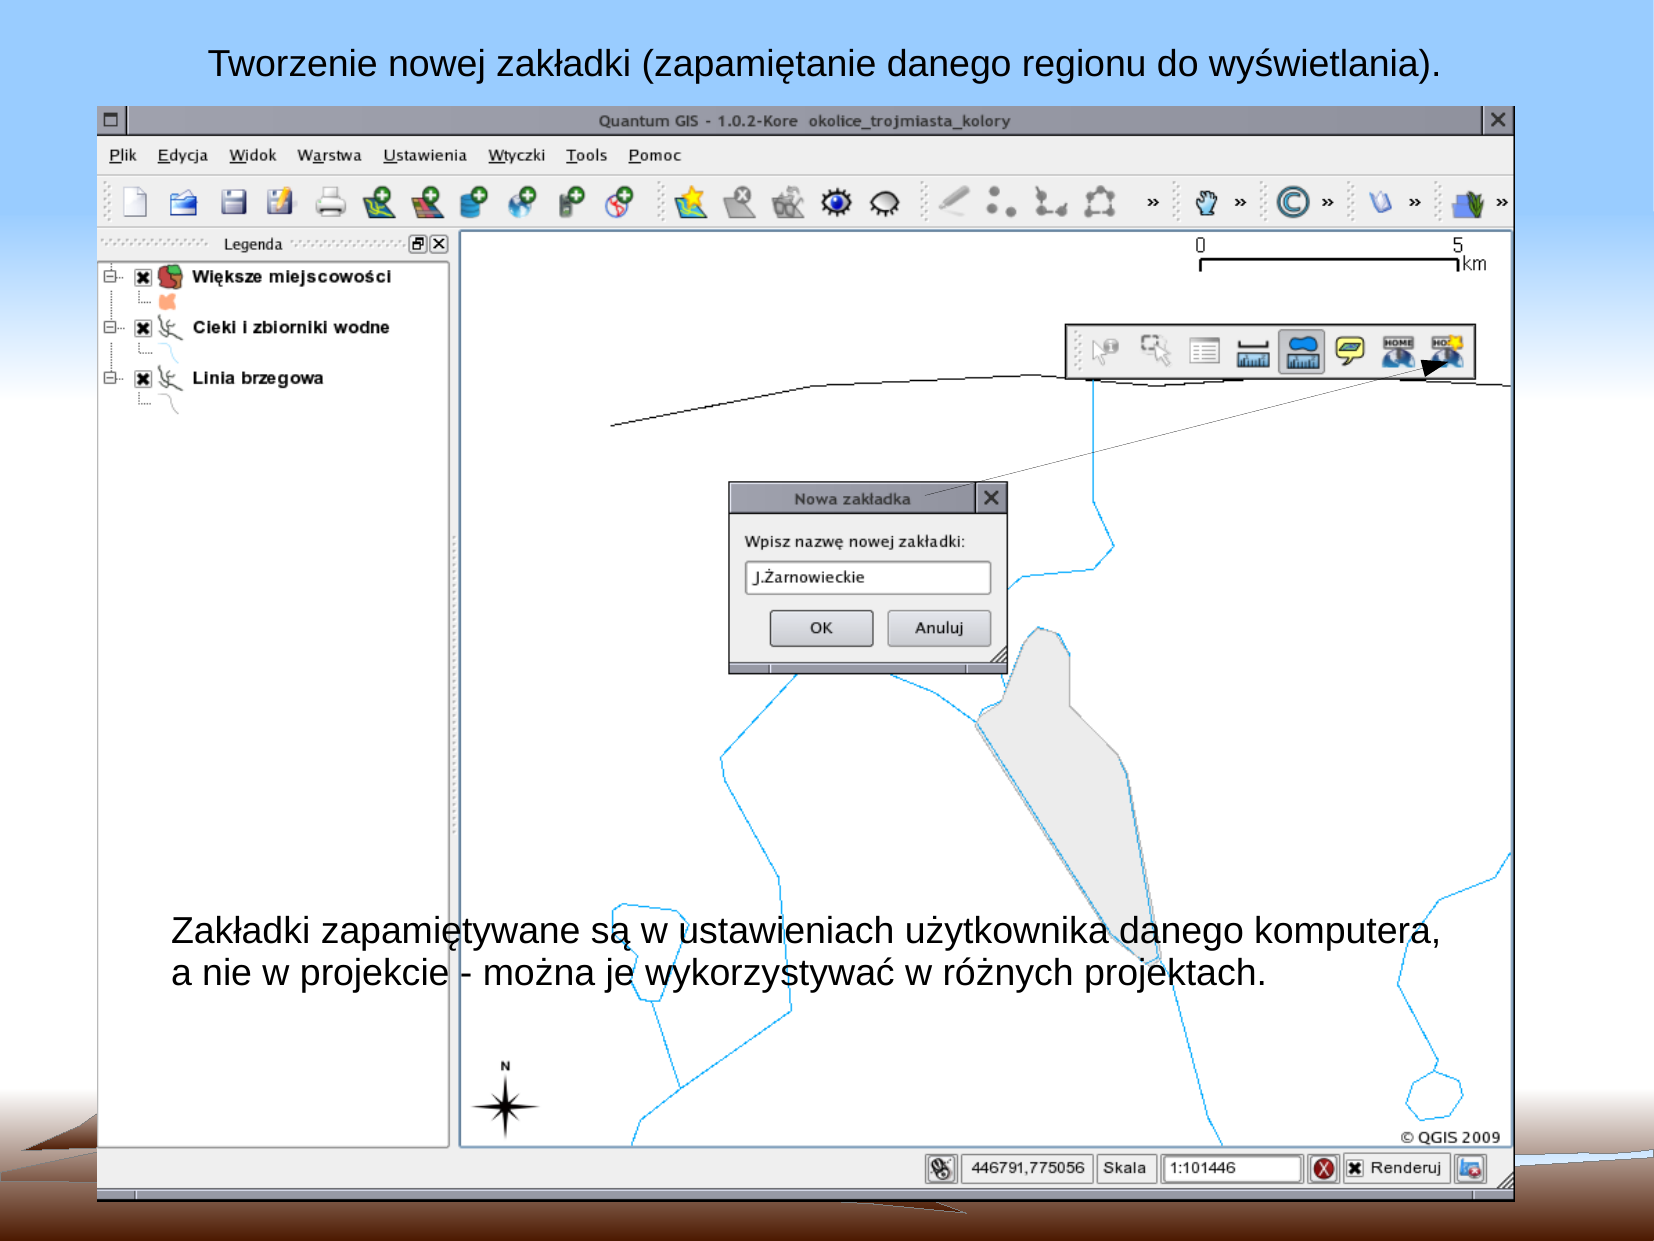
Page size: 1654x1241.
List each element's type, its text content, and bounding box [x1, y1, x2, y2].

picture [97, 106, 1515, 1202]
text_box Zakładki zapamiętywane są w ustawieniach użytkownika danego komputera, a nie w projekcie - można je wykorzystywać w różnych projektach. [156, 902, 1460, 1002]
text_box Tworzenie nowej zakładki (zapamiętanie danego regionu do wyświetlania). [192, 35, 1461, 93]
